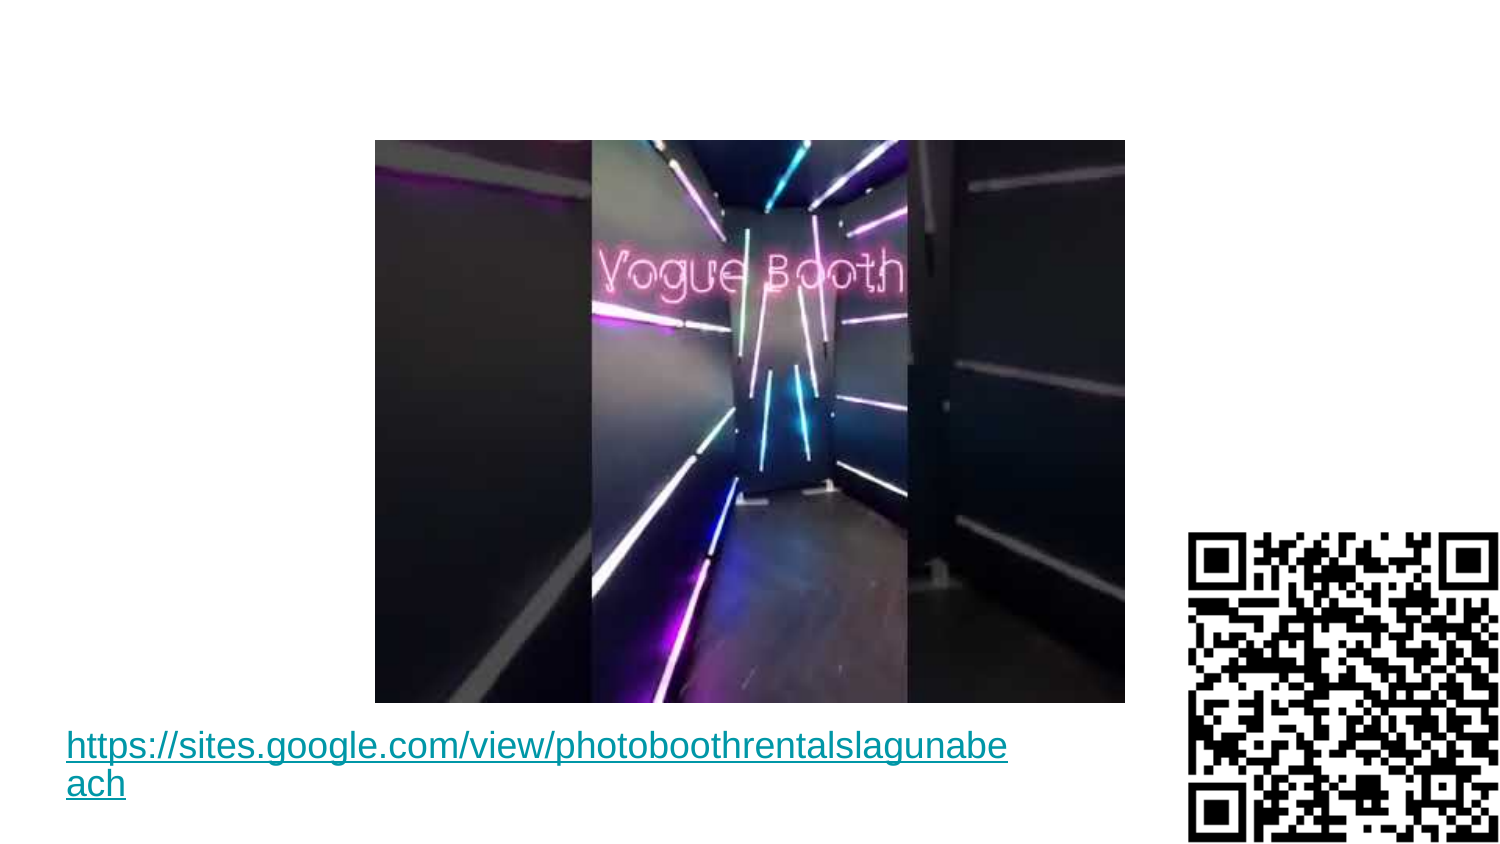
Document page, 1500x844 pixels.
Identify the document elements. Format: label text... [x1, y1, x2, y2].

picture [1187, 531, 1500, 844]
picture [375, 140, 1125, 704]
list https://sites.google.com/view/photoboothrentalslagunabeach [51, 694, 1036, 794]
